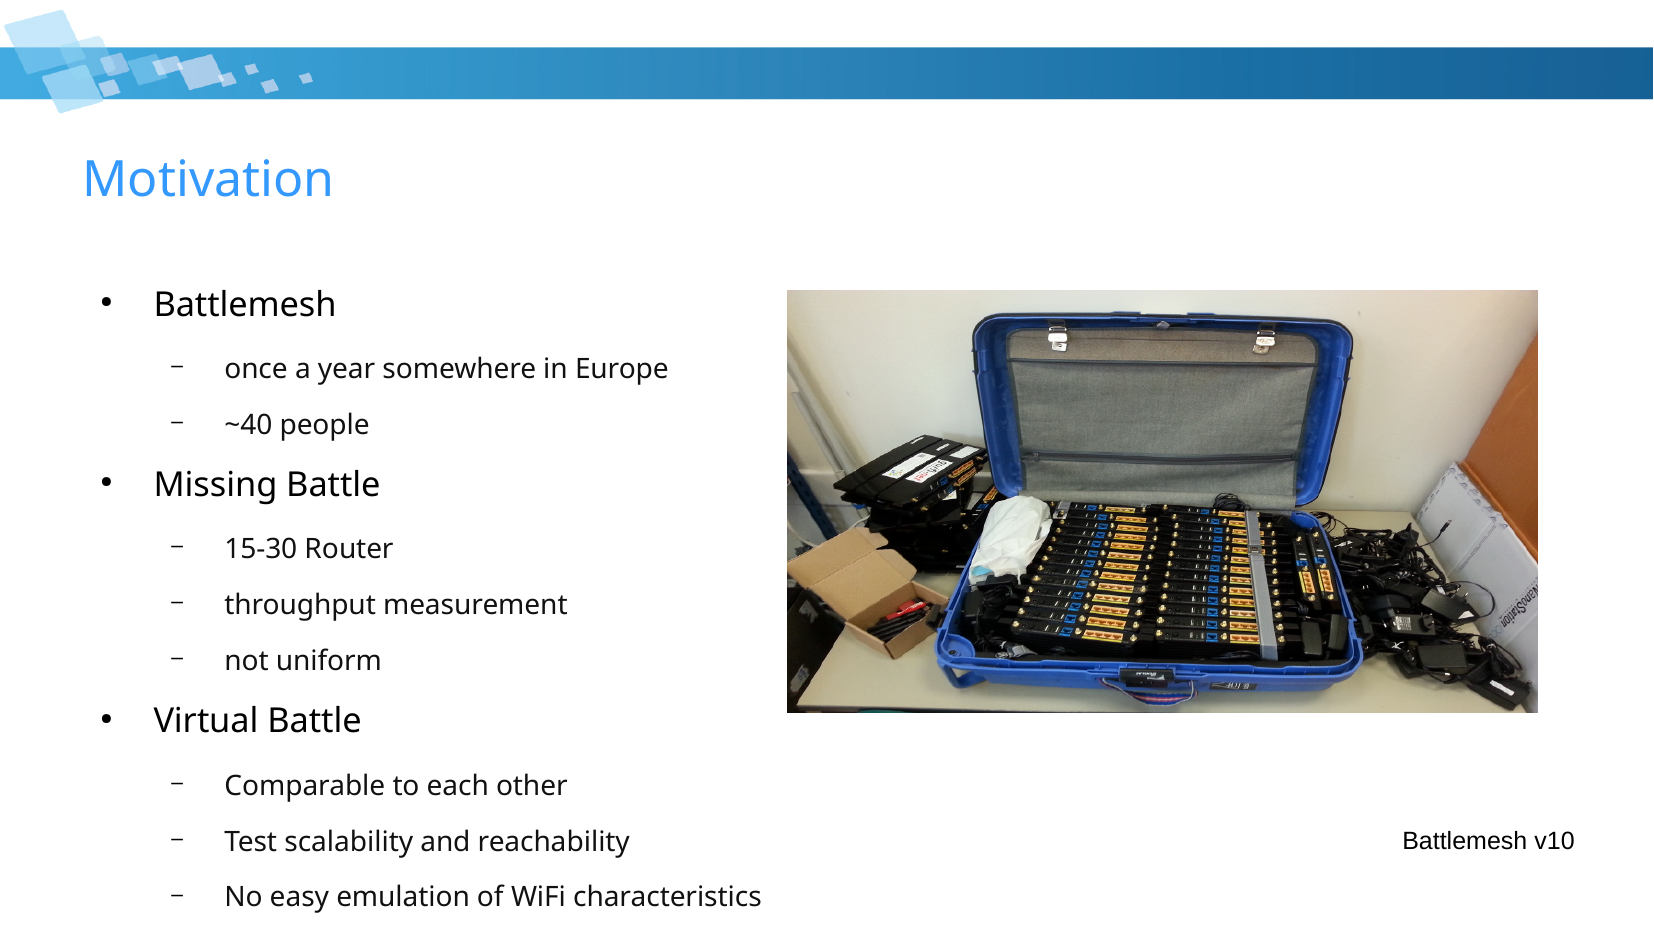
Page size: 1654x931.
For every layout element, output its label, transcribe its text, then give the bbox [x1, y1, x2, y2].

picture [0, 0, 1653, 929]
text_box Battlemesh v10 [1387, 819, 1613, 863]
title Motivation [82, 99, 1571, 255]
list Battlemesh once a year somewhere in Europe ~40 people Missing Battle 15-30 Router throughput measurement not uniform Virtual Battle Comparable to each other Test scalability and reachability No easy emulation of WiFi characteristics radio interference patterns [82, 279, 1571, 909]
